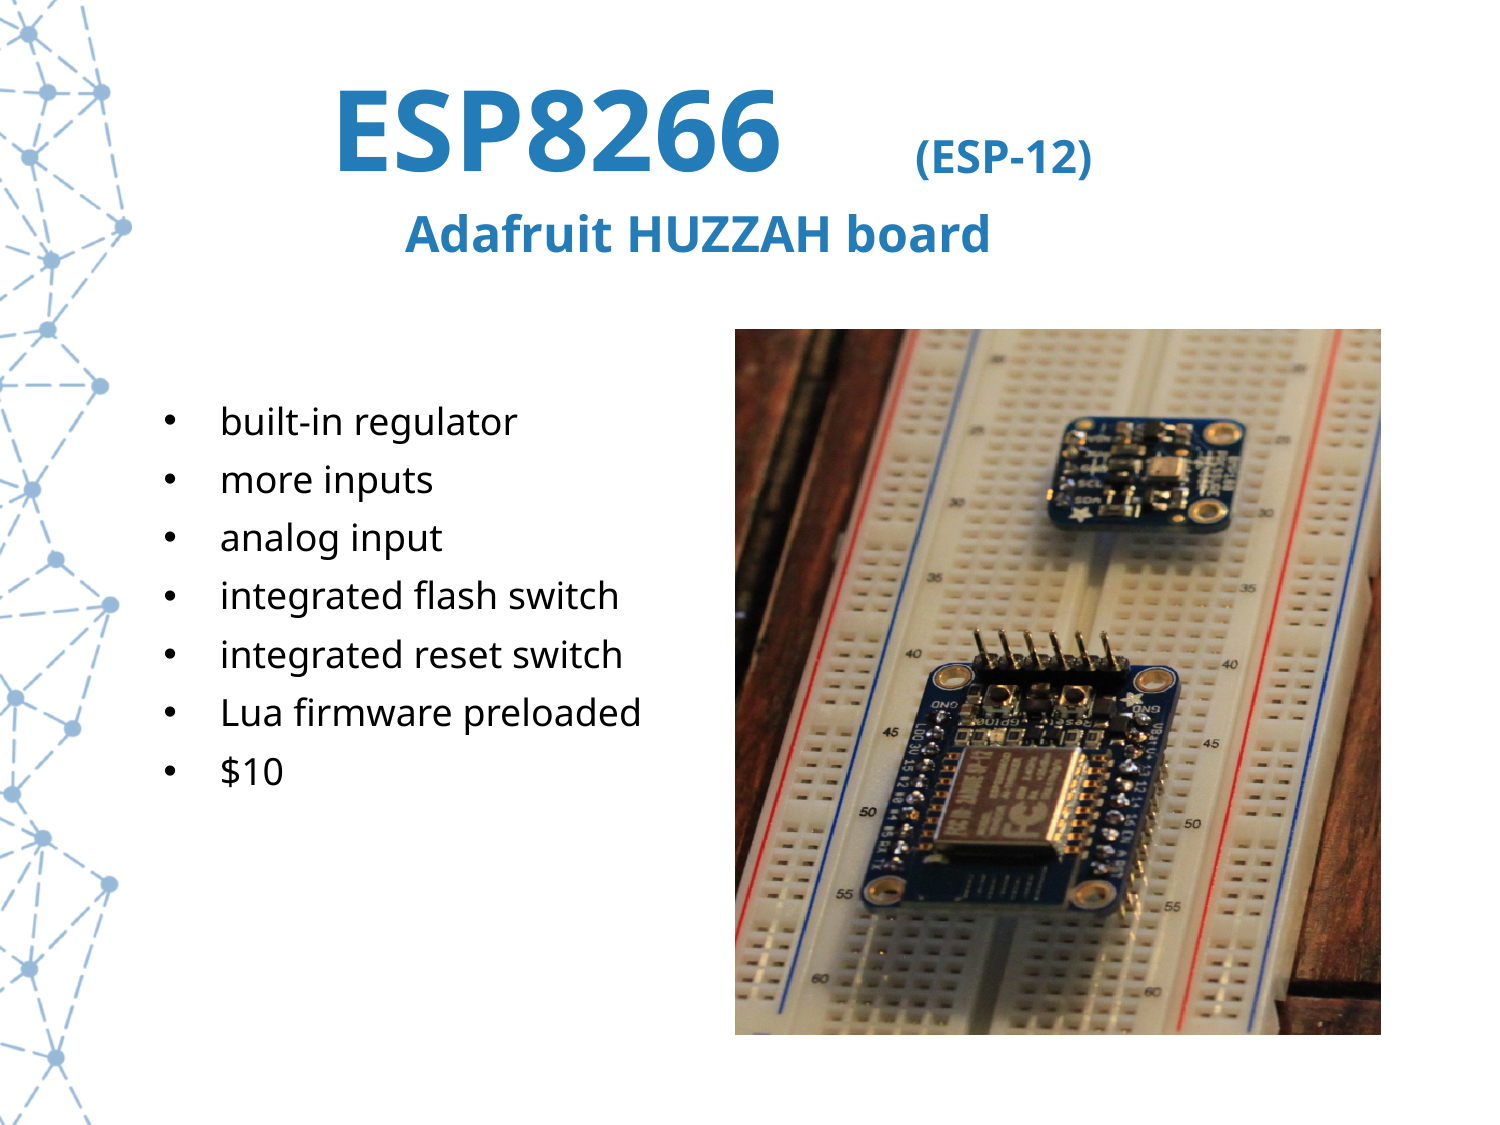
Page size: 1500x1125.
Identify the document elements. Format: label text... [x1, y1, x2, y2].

list built-in regulator more inputs analog input integrated flash switch integrated reset switch Lua firmware preloaded $10 [148, 389, 721, 736]
title Adafruit HUZZAH board [390, 195, 1096, 271]
title ESP8266 [315, 51, 947, 217]
picture [735, 329, 1381, 1036]
title (ESP-12) [900, 120, 1171, 196]
picture [0, 0, 133, 1125]
